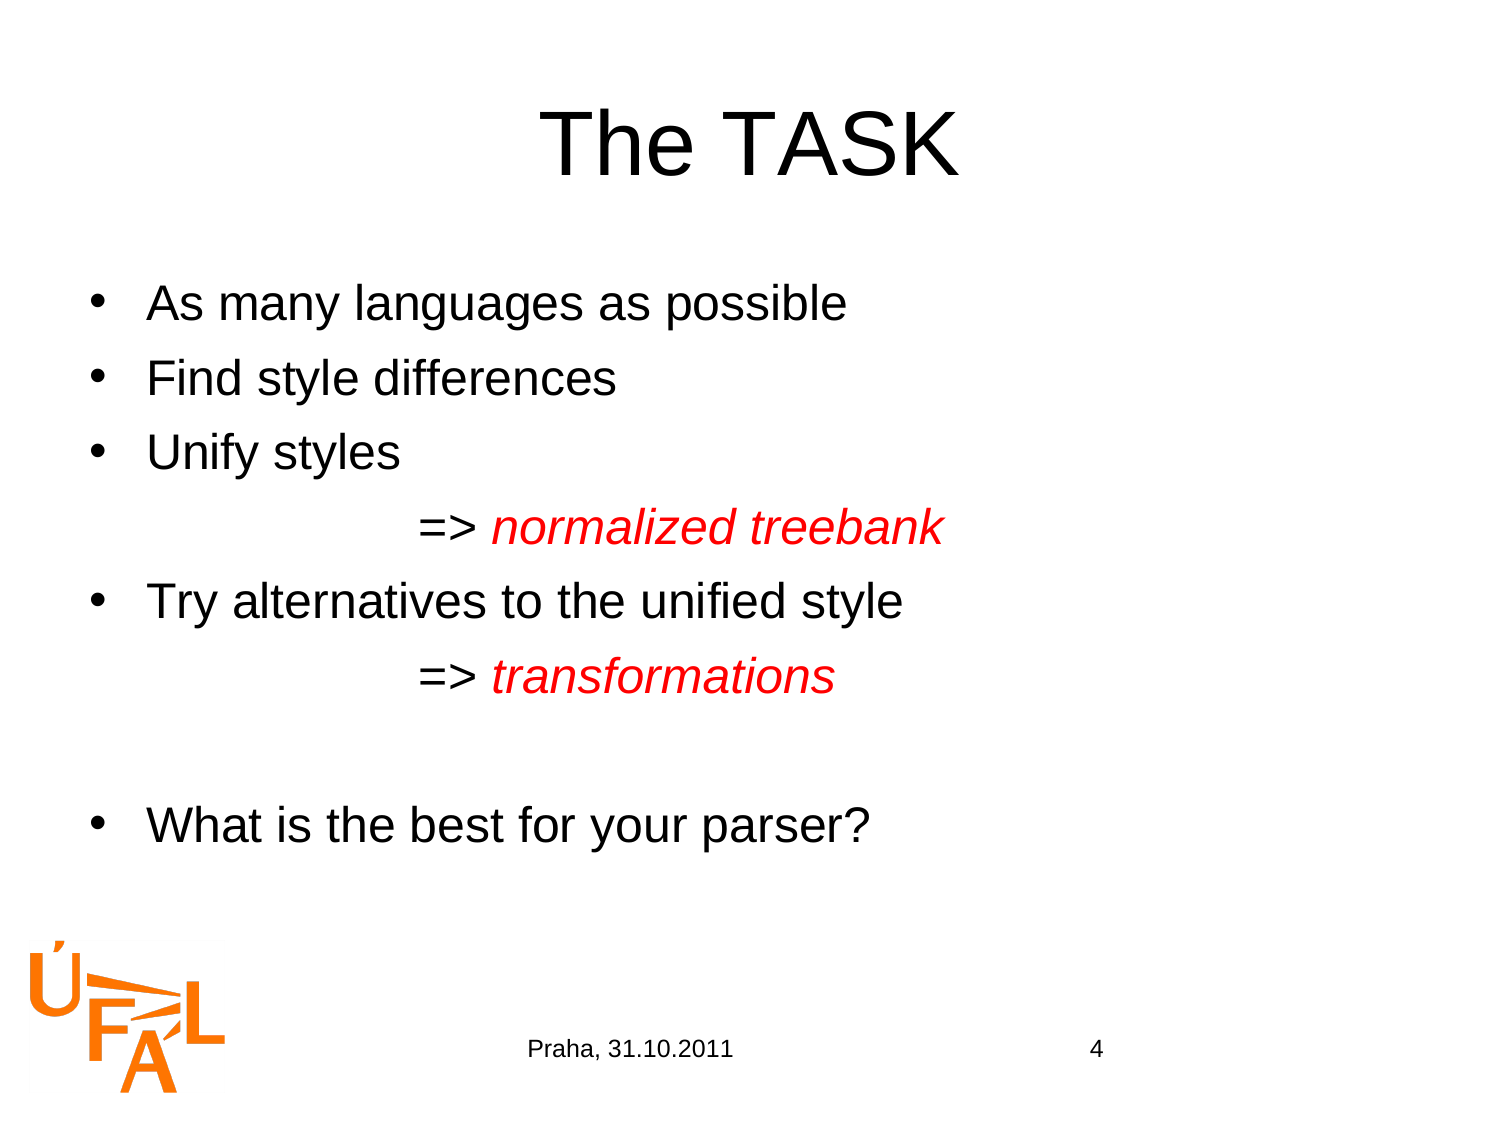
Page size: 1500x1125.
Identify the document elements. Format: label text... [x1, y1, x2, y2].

title The TASK [75, 14, 1426, 262]
picture [29, 940, 225, 1093]
list As many languages as possible Find style differences Unify styles => normalized treebank Try alternatives to the unified style => transformations What is the best for your parser? [75, 262, 1426, 988]
